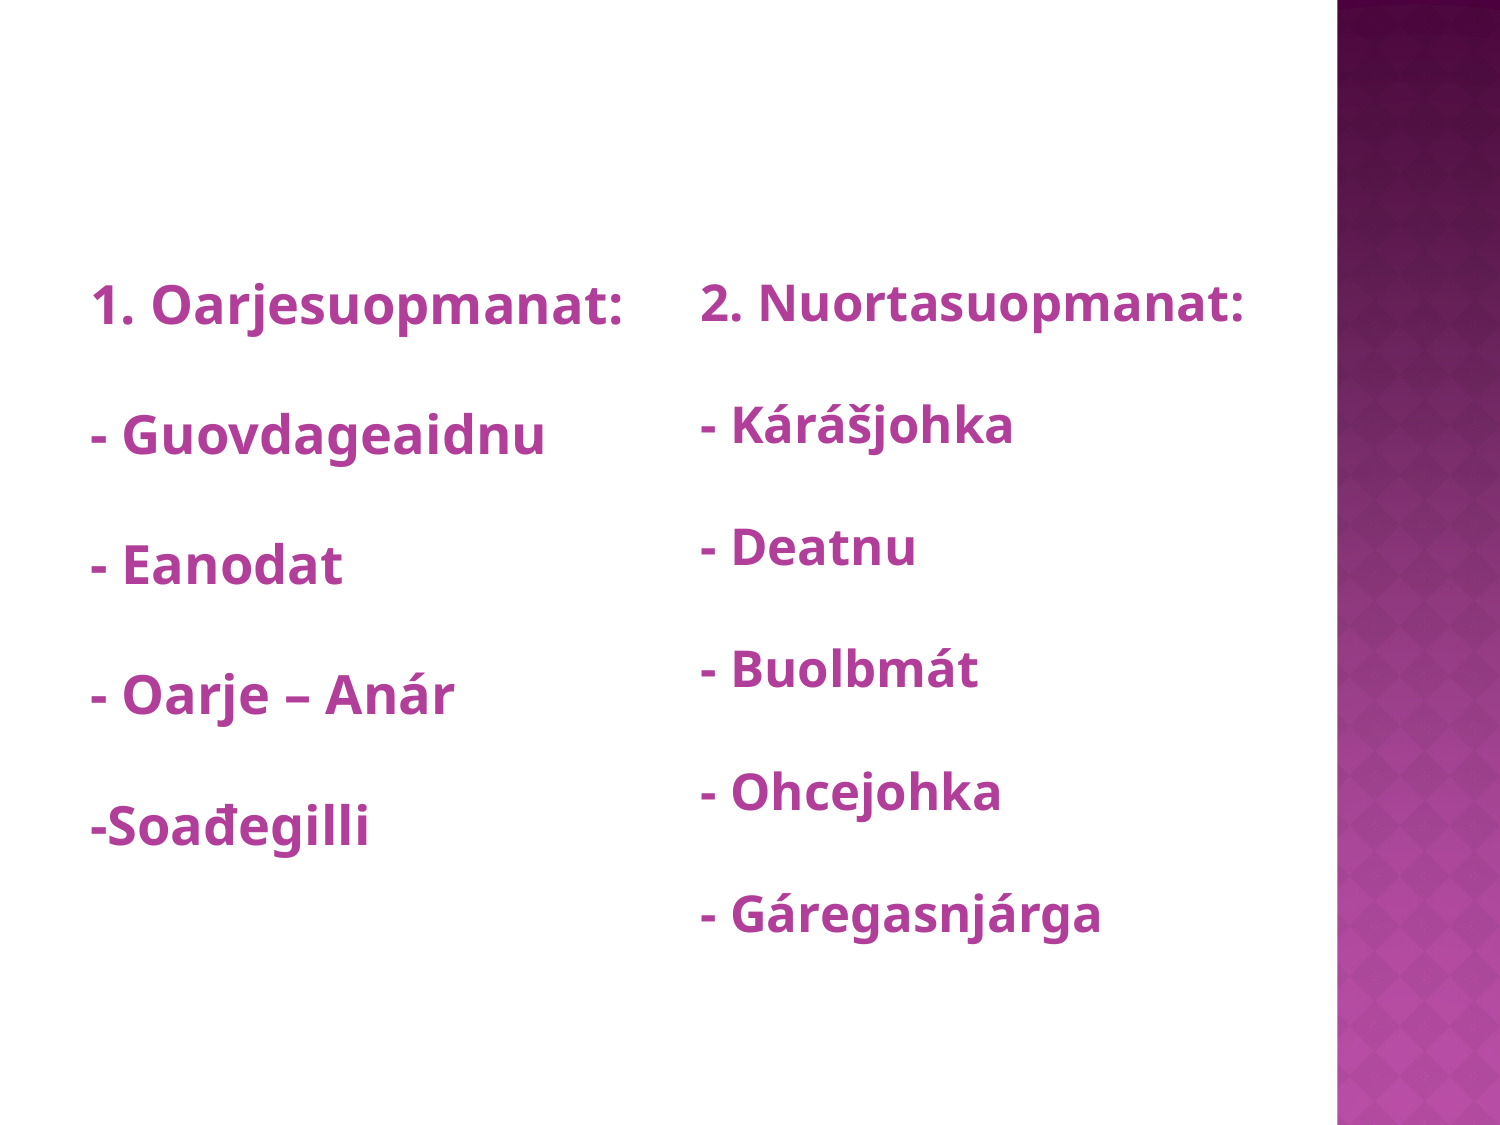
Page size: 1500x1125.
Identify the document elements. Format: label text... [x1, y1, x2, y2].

list 2. Nuortasuopmanat: - Kárášjohka - Deatnu - Buolbmát - Ohcejohka - Gáregasnjárga [685, 262, 1264, 1005]
list 1. Oarjesuopmanat: - Guovdageaidnu - Eanodat - Oarje – Anár -Soađegilli [75, 262, 653, 1005]
